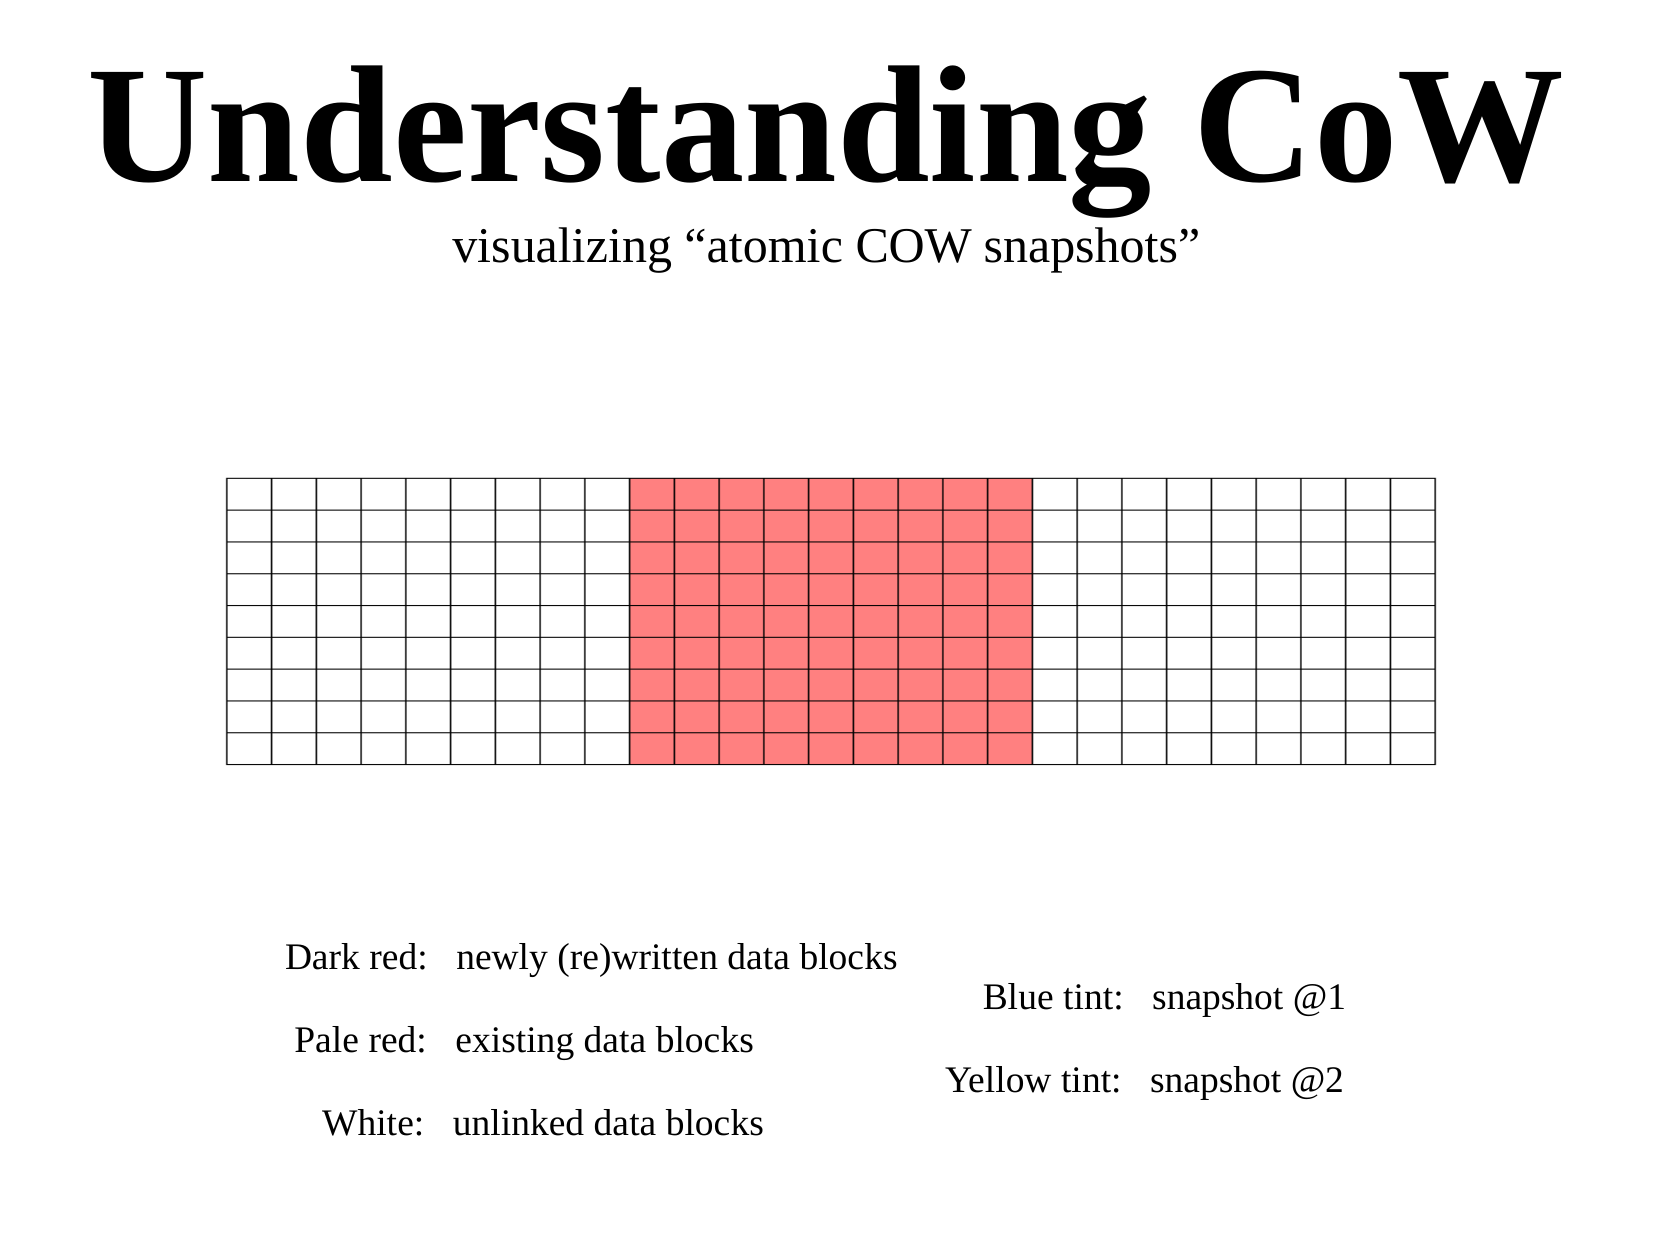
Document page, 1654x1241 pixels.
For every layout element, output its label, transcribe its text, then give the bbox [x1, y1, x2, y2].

title Dark red: newly (re)written data blocks Pale red: existing data blocks White: unlinked data blocks [285, 935, 1126, 1144]
picture [198, 410, 1466, 834]
title Blue tint: snapshot @1 Yellow tint: snapshot @2 [945, 934, 1654, 1143]
title Understanding CoW visualizing “atomic COW snapshots” [82, 33, 1571, 273]
